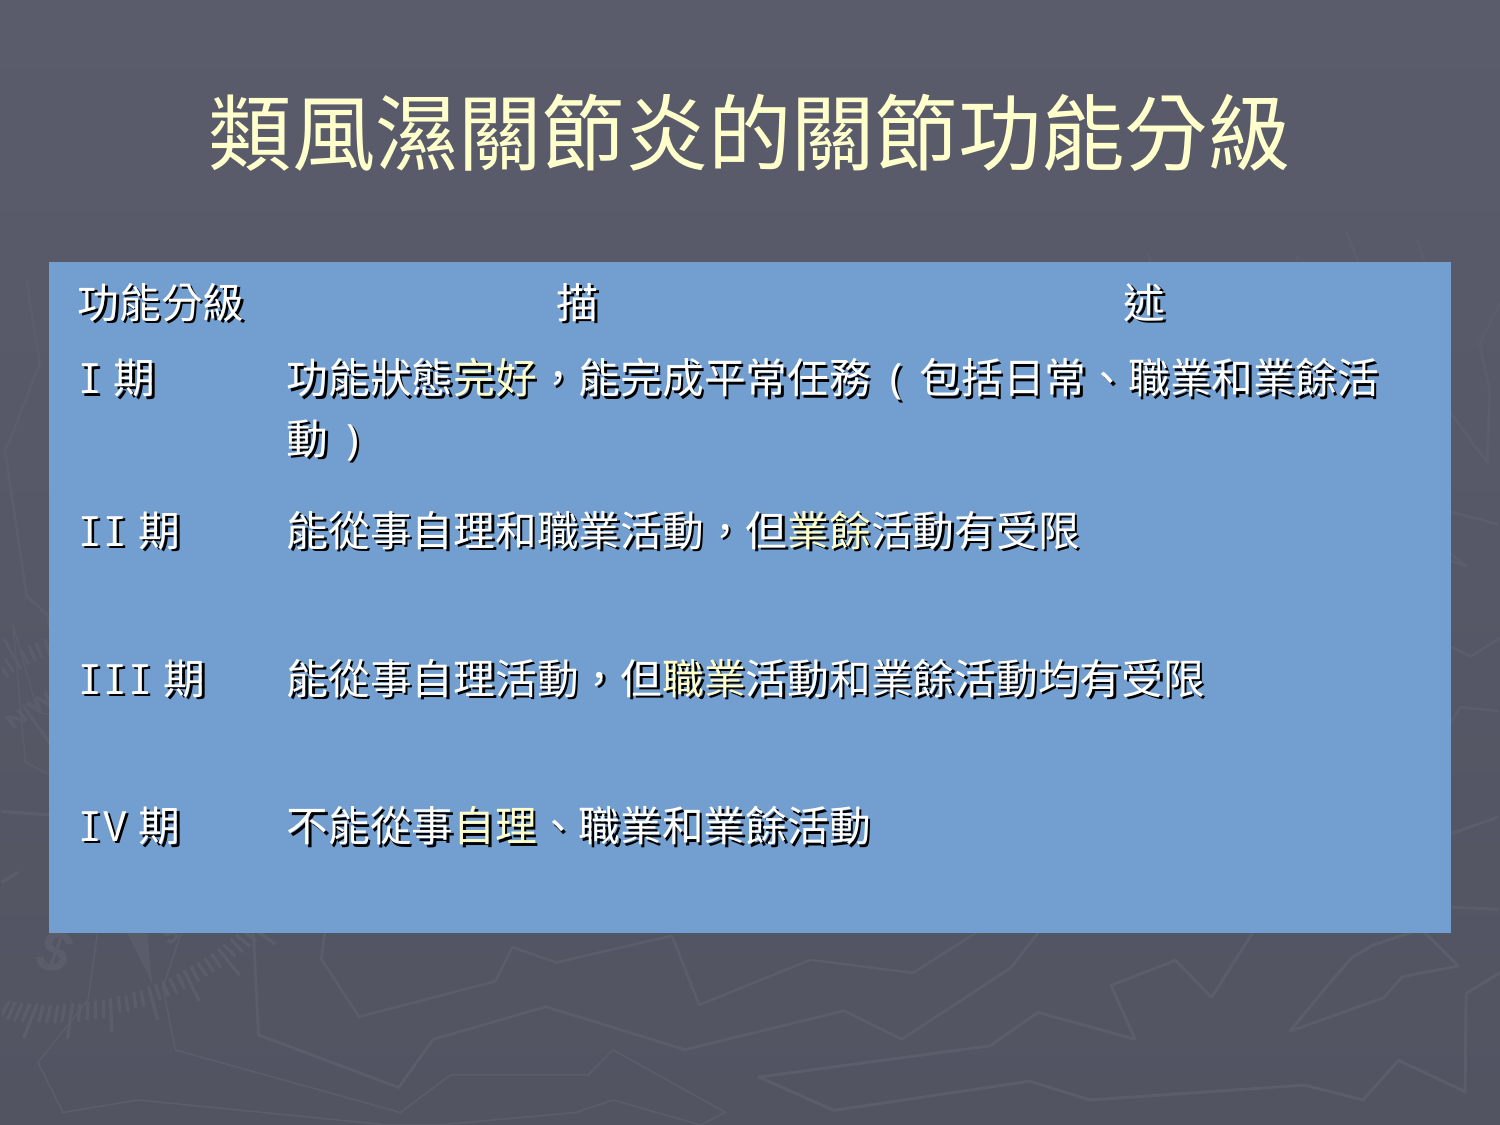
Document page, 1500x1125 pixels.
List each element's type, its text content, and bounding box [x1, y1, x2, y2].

table_cell III期 [49, 639, 272, 786]
table_cell 不能從事自理、職業和業餘活動 [272, 786, 1451, 933]
table_cell 能從事自理活動，但職業活動和業餘活動均有受限 [272, 639, 1451, 786]
table_cell I期 [49, 338, 272, 491]
table_header 功能分級 [49, 262, 272, 338]
table_cell 功能狀態完好，能完成平常任務(包括日常、職業和業餘活動) [272, 338, 1451, 491]
title 類風濕關節炎的關節功能分級 [49, 37, 1451, 225]
table_header 描 述 [272, 262, 1451, 338]
table_cell 能從事自理和職業活動，但業餘活動有受限 [272, 491, 1451, 639]
table_cell II期 [49, 491, 272, 639]
table_cell IV期 [49, 786, 272, 933]
